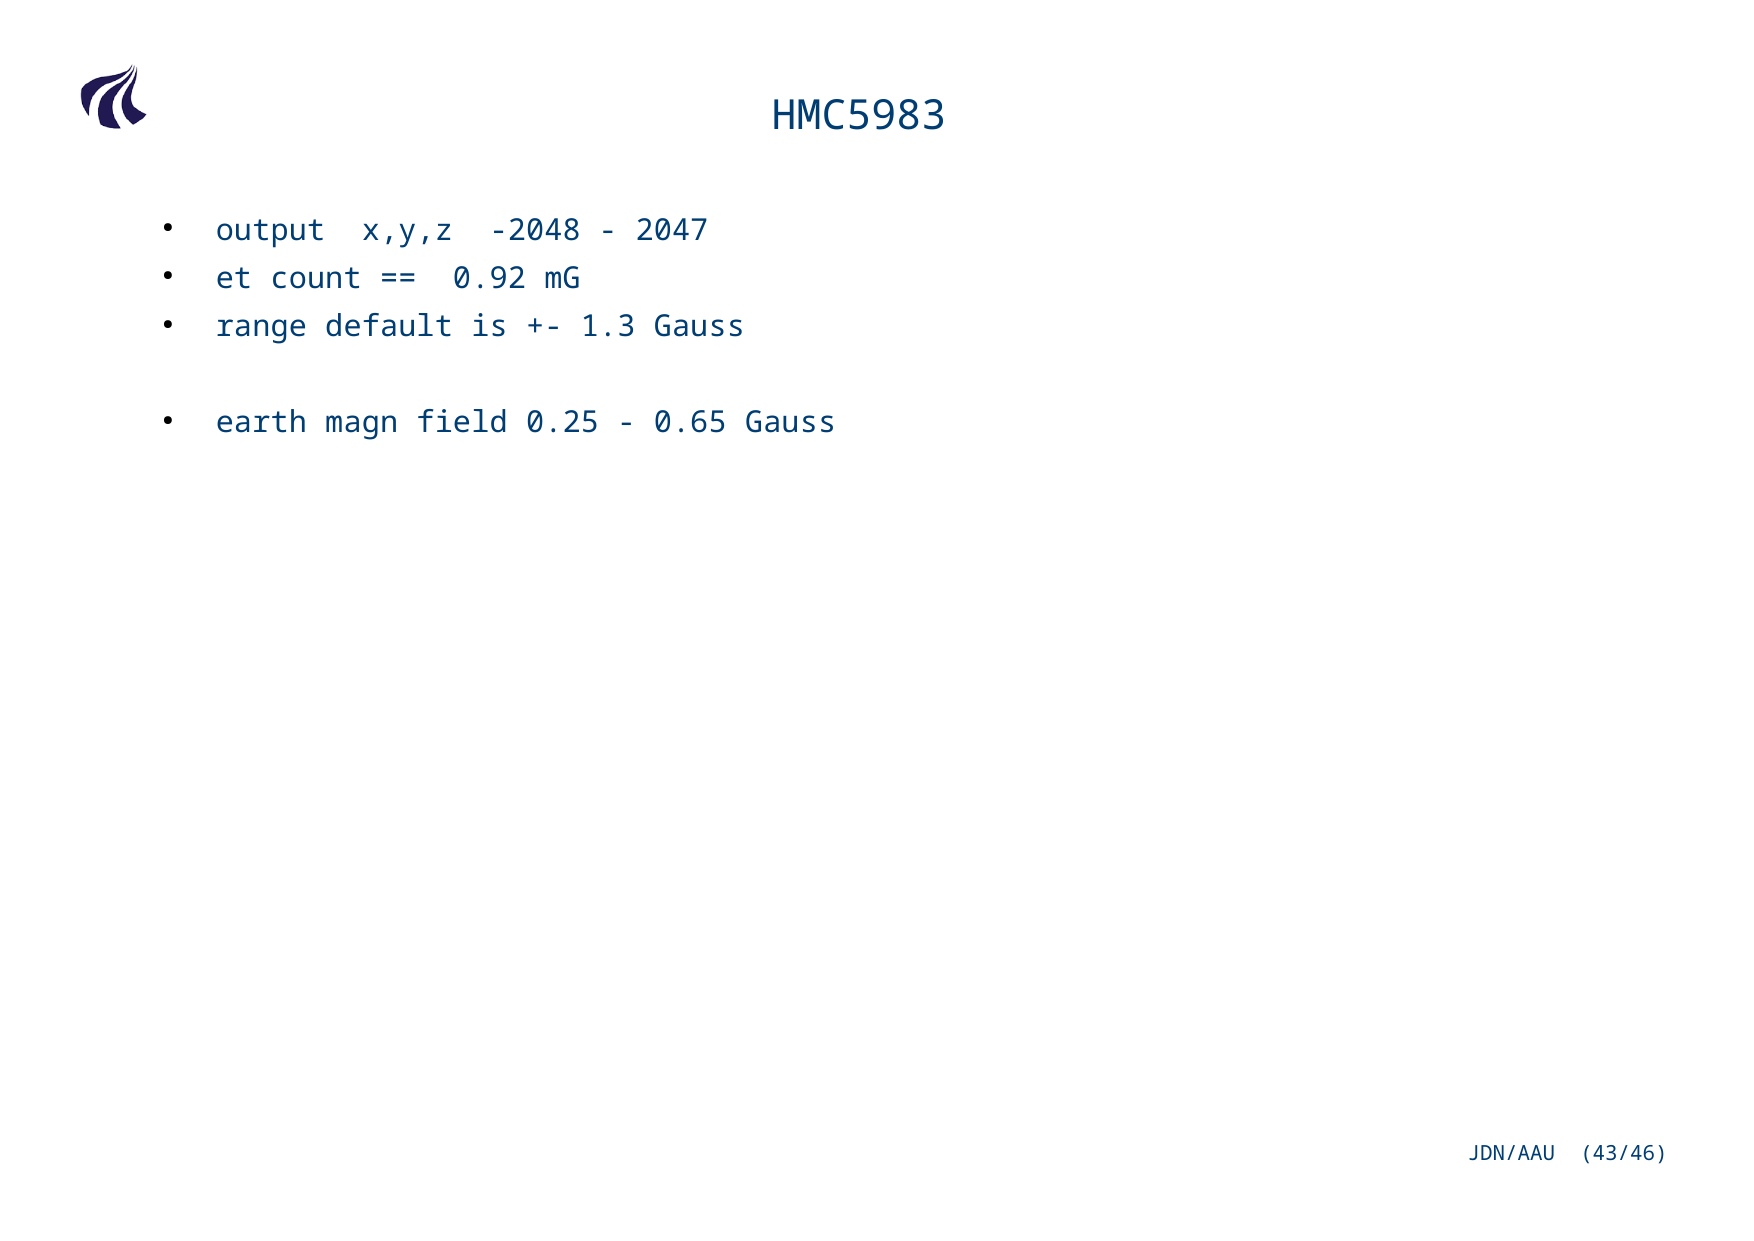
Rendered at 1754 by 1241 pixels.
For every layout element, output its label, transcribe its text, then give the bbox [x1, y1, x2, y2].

list output x,y,z -2048 - 2047 et count == 0.92 mG range default is +- 1.3 Gauss earth magn field 0.25 - 0.65 Gauss [144, 208, 1618, 1064]
picture [76, 60, 151, 131]
title HMC5983 [148, 72, 1621, 155]
